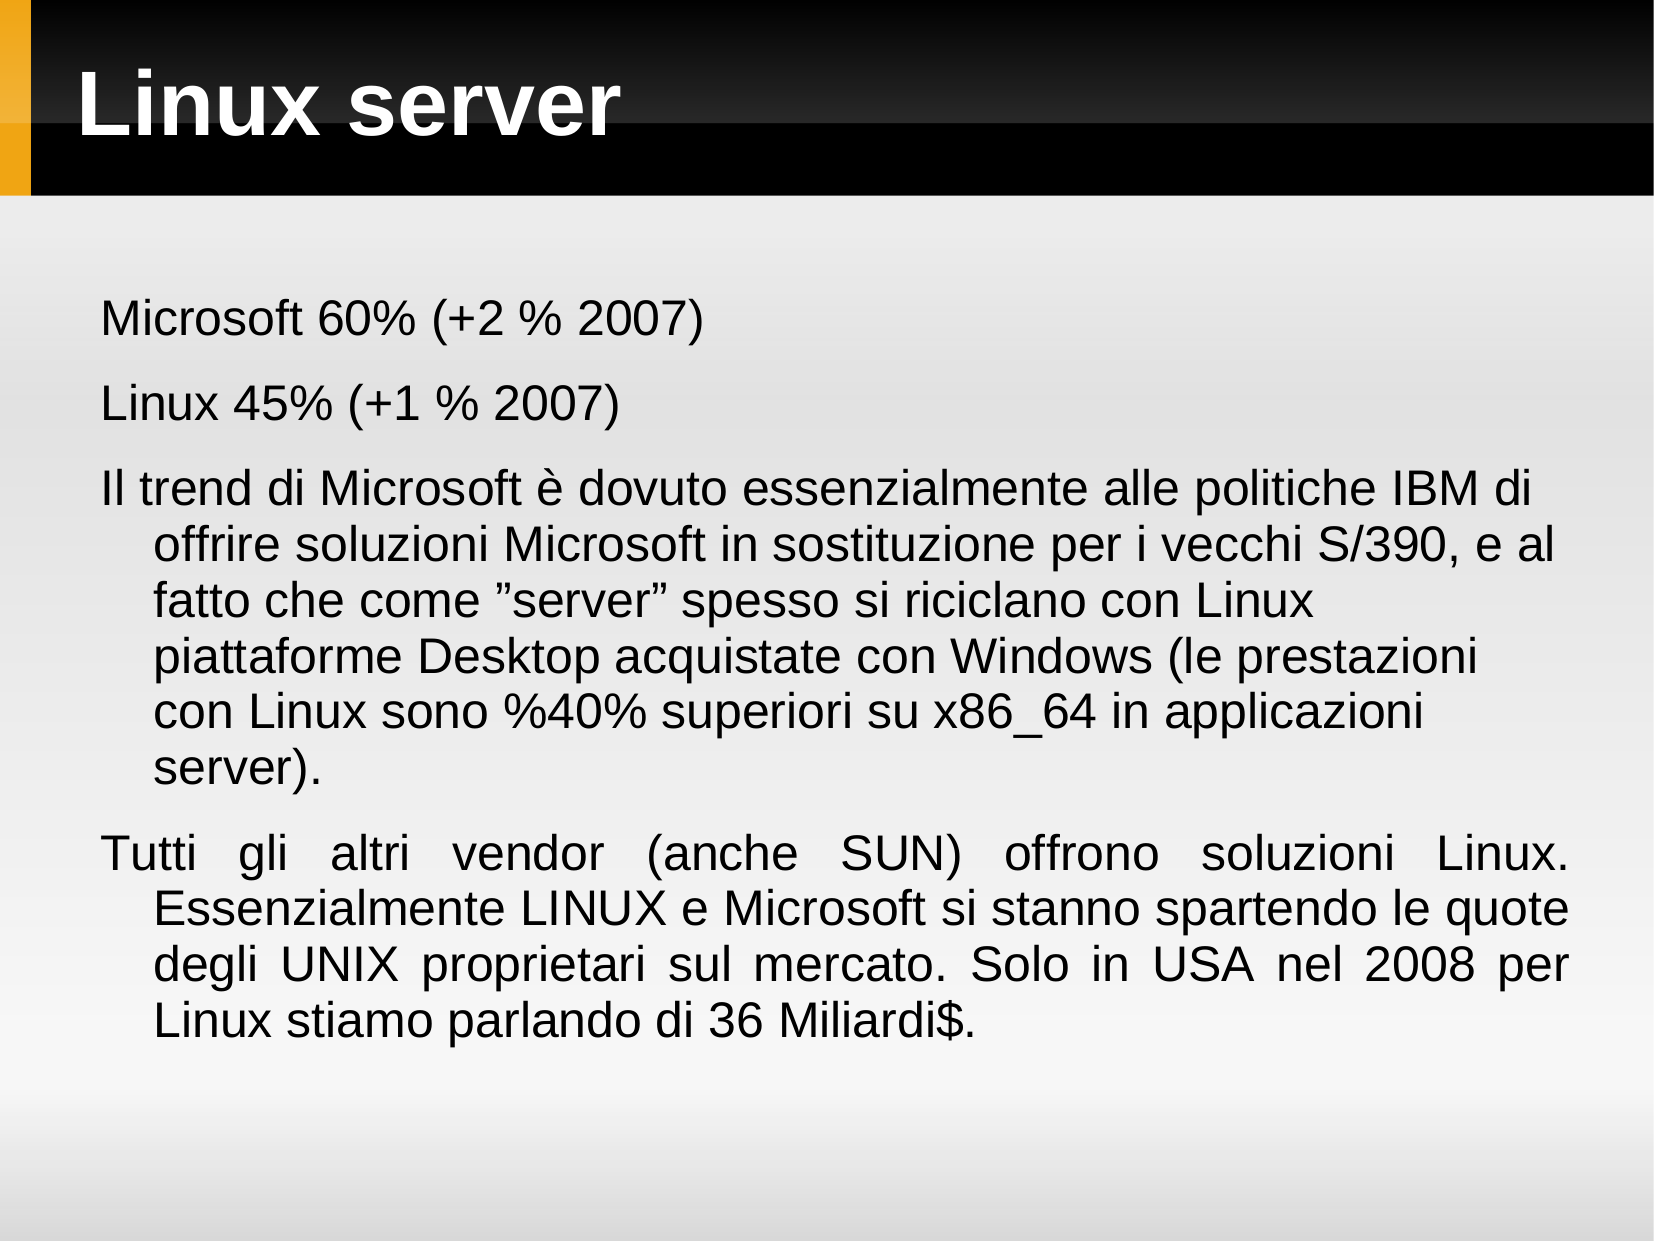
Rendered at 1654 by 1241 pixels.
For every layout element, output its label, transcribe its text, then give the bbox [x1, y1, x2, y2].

list Microsoft 60% (+2 % 2007) Linux 45% (+1 % 2007) Il trend di Microsoft è dovuto essenzialmente alle politiche IBM di offrire soluzioni Microsoft in sostituzione per i vecchi S/390, e al fatto che come ”server” spesso si riciclano con Linux piattaforme Desktop acquistate con Windows (le prestazioni con Linux sono %40% superiori su x86_64 in applicazioni server). Tutti gli altri vendor (anche SUN) offrono soluzioni Linux. Essenzialmente LINUX e Microsoft si stanno spartendo le quote degli UNIX proprietari sul mercato. Solo in USA nel 2008 per Linux stiamo parlando di 36 Miliardi$. [82, 290, 1571, 1094]
title Linux server [76, 7, 1565, 200]
picture [0, 0, 1654, 1241]
